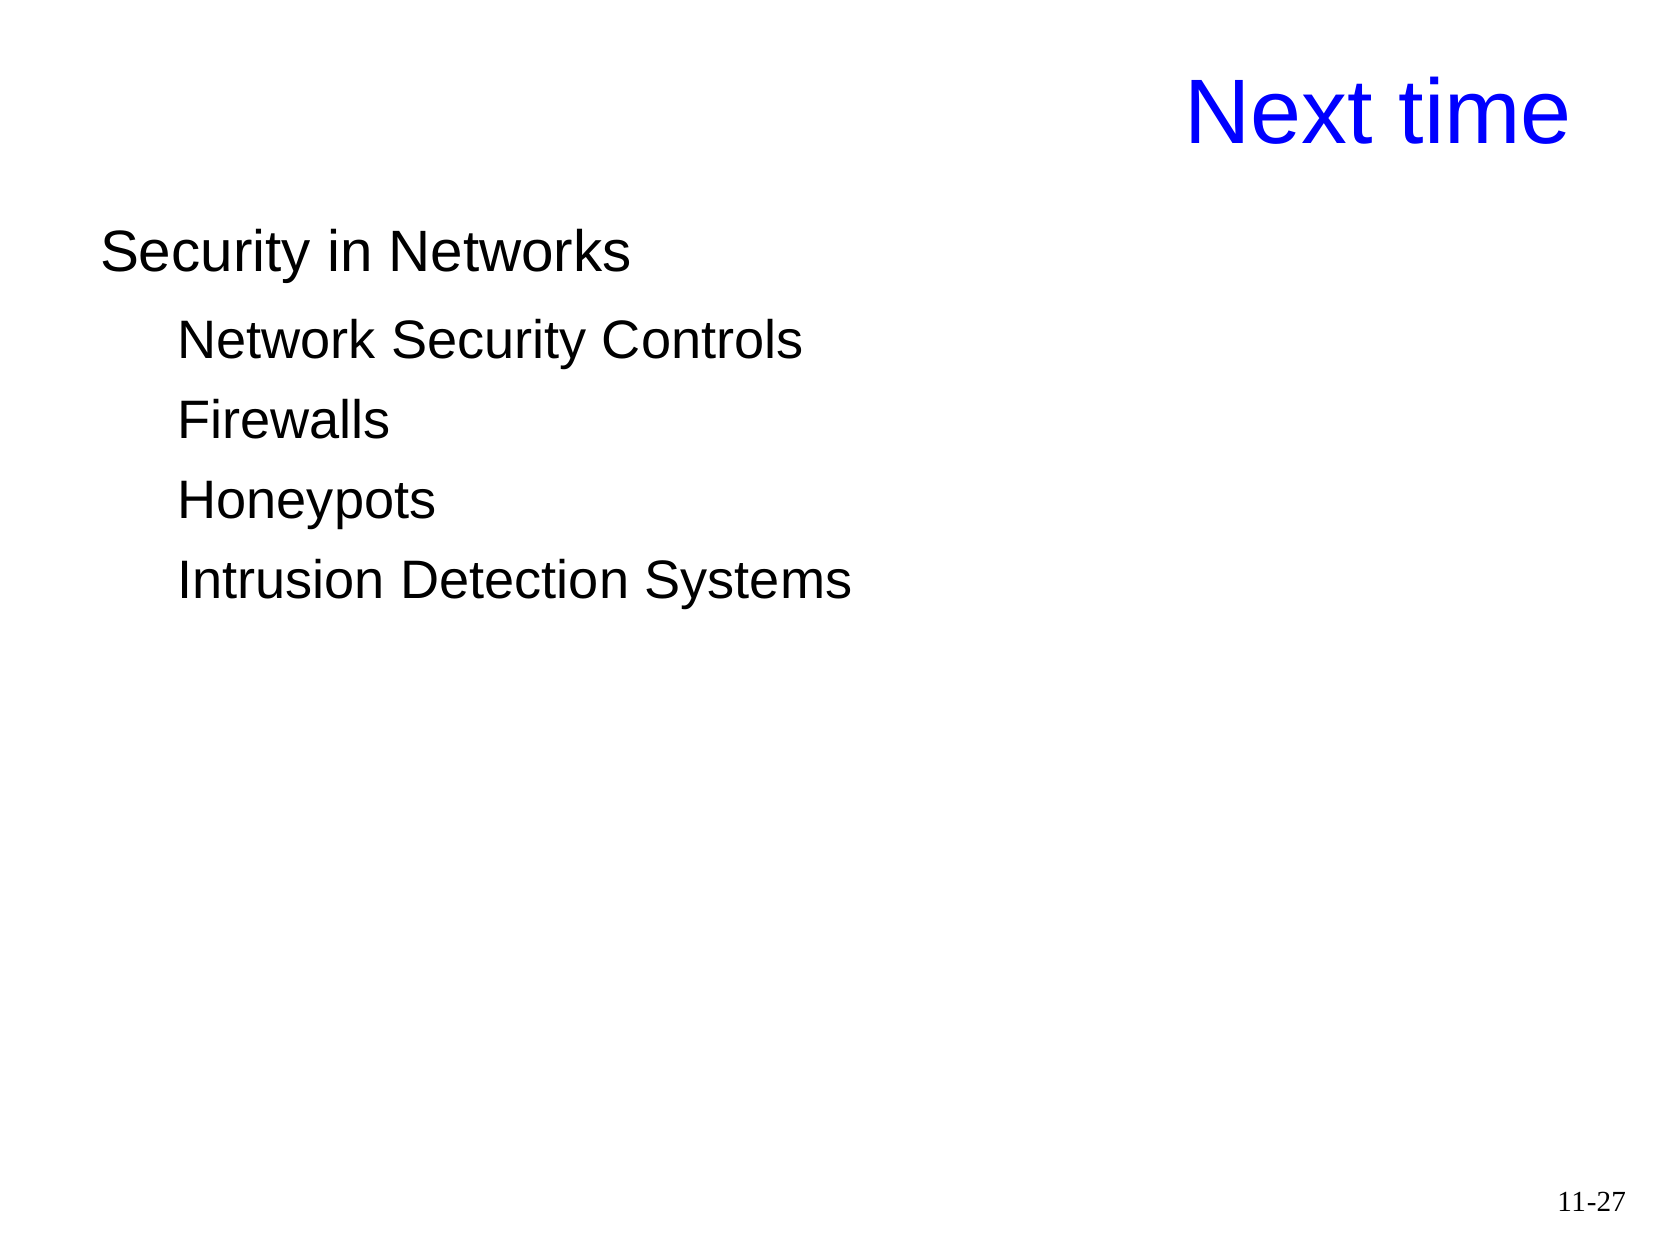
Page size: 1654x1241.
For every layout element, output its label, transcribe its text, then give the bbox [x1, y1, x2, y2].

title Next time [84, 18, 1573, 211]
list Security in Networks Network Security Controls Firewalls Honeypots Intrusion Detection Systems [82, 223, 1571, 1141]
